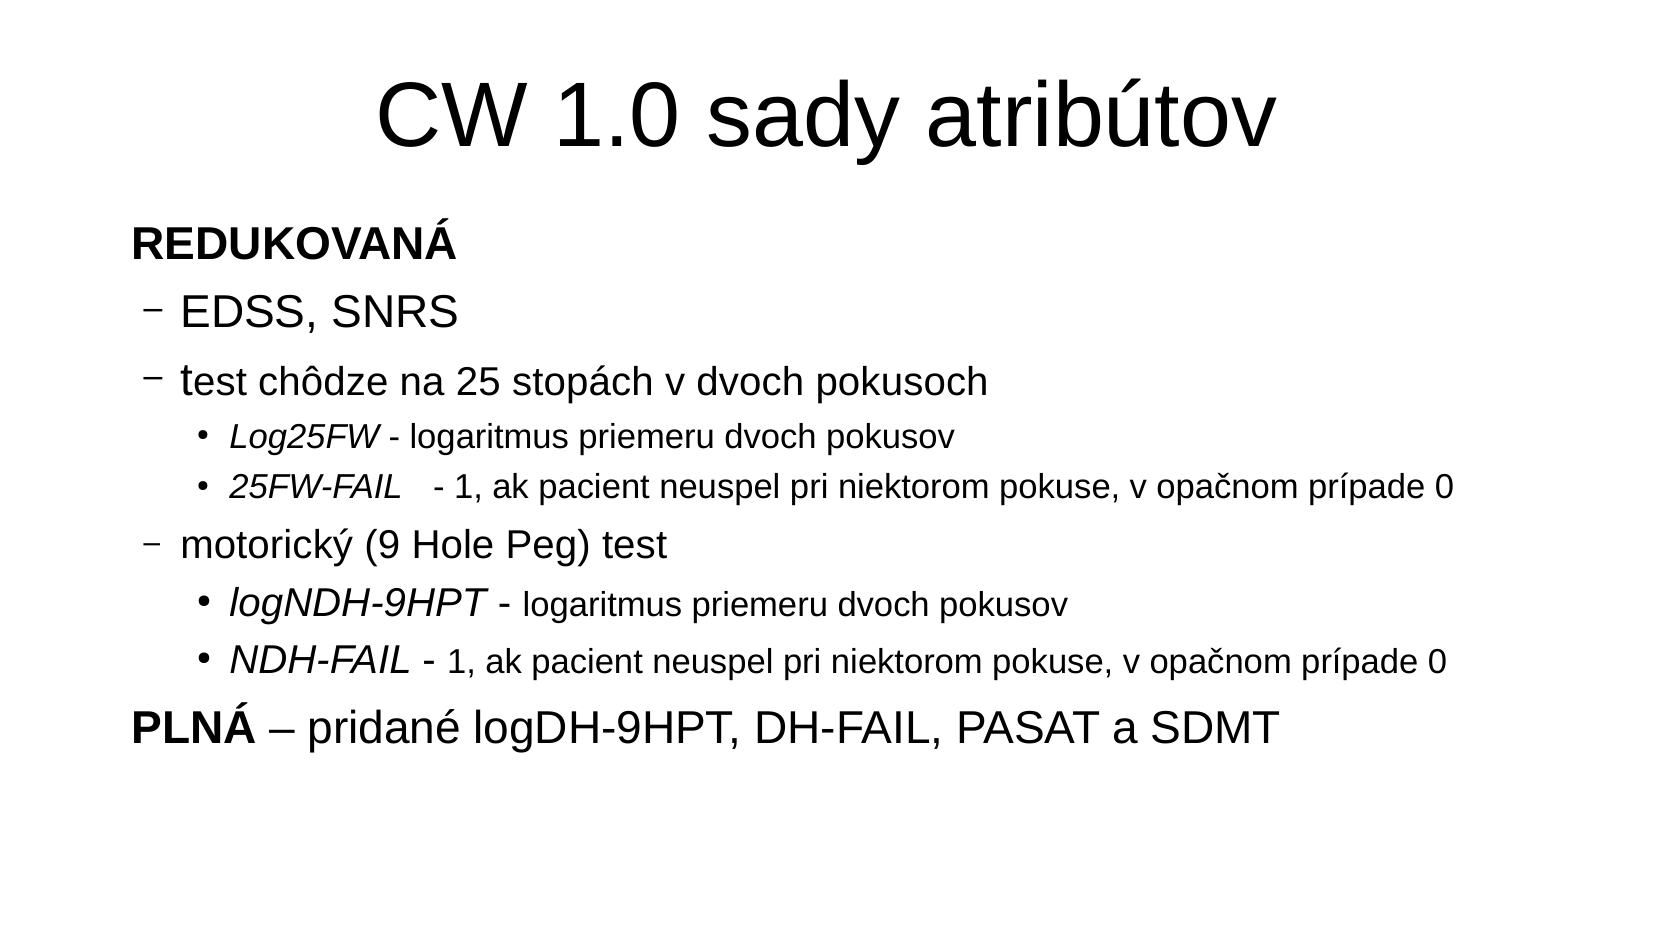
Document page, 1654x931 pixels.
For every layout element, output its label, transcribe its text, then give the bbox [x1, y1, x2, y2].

list REDUKOVANÁ EDSS, SNRS test chôdze na 25 stopách v dvoch pokusoch Log25FW - logaritmus priemeru dvoch pokusov 25FW-FAIL - 1, ak pacient neuspel pri niektorom pokuse, v opačnom prípade 0 motorický (9 Hole Peg) test logNDH-9HPT - logaritmus priemeru dvoch pokusov NDH-FAIL - 1, ak pacient neuspel pri niektorom pokuse, v opačnom prípade 0 PLNÁ – pridané logDH-9HPT, DH-FAIL, PASAT a SDMT [82, 217, 1571, 758]
title CW 1.0 sady atribútov [82, 37, 1571, 193]
